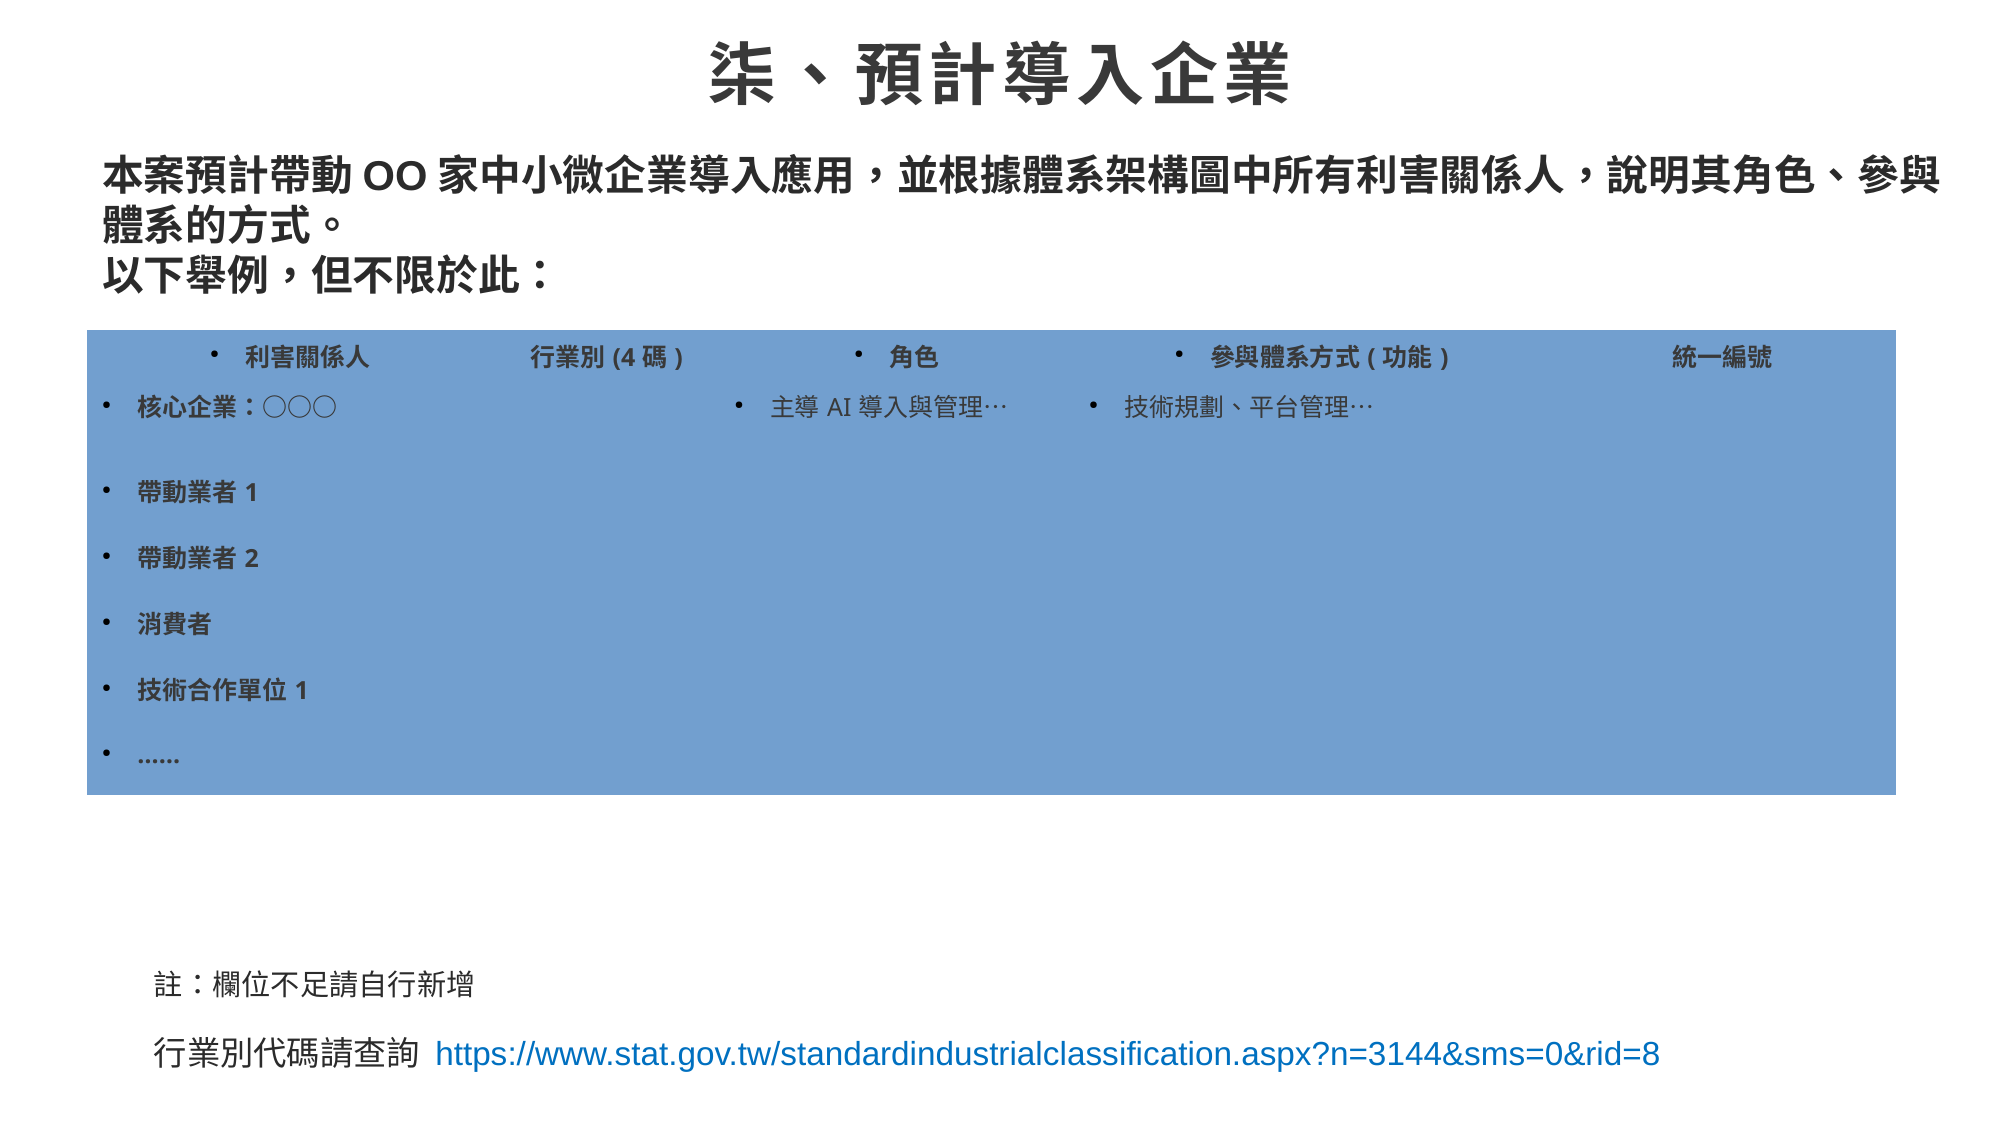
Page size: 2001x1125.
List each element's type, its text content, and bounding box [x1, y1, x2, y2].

table_cell [494, 380, 720, 465]
table_cell [1074, 465, 1549, 531]
table_cell [1074, 729, 1549, 795]
text_box 行業別代碼請查詢 https://www.stat.gov.tw/standardindustrialclassification.aspx?n=3144&sms=0&rid=8 [138, 1024, 1873, 1081]
table_cell [1549, 465, 1896, 531]
table_cell [720, 531, 1074, 597]
table_cell [720, 729, 1074, 795]
table_cell [494, 531, 720, 597]
table_cell [1549, 380, 1896, 465]
table_header 角色 [720, 330, 1074, 380]
table_cell 技術規劃、平台管理… [1074, 380, 1549, 465]
table_cell [720, 597, 1074, 663]
table_cell [1074, 531, 1549, 597]
table_cell 主導AI導入與管理… [720, 380, 1074, 465]
table_cell 消費者 [87, 597, 494, 663]
table_header 參與體系方式(功能) [1074, 330, 1549, 380]
text_box 本案預計帶動OO家中小微企業導入應用，並根據體系架構圖中所有利害關係人，說明其角色、參與體系的方式。 以下舉例，但不限於此： [87, 141, 1959, 510]
table_header 利害關係人 [87, 330, 494, 380]
table_header 統一編號 [1549, 330, 1896, 380]
table_cell [1074, 597, 1549, 663]
table_cell [494, 729, 720, 795]
table_cell [494, 597, 720, 663]
table_cell [494, 663, 720, 729]
text_box 註：欄位不足請自行新增 [138, 958, 1798, 1009]
title 柒、預計導入企業 [127, 9, 1873, 135]
table_cell [1549, 729, 1896, 795]
table_cell …… [87, 729, 494, 795]
table_cell 帶動業者1 [87, 465, 494, 531]
table_cell [1549, 597, 1896, 663]
table_cell [720, 663, 1074, 729]
table_cell [494, 465, 720, 531]
table_cell [720, 465, 1074, 531]
table_cell [1074, 663, 1549, 729]
table_cell [1549, 531, 1896, 597]
table_cell 技術合作單位1 [87, 663, 494, 729]
table_cell [1549, 663, 1896, 729]
table_header 行業別(4碼) [494, 330, 720, 380]
table_cell 核心企業：○○○ [87, 380, 494, 465]
table_cell 帶動業者2 [87, 531, 494, 597]
